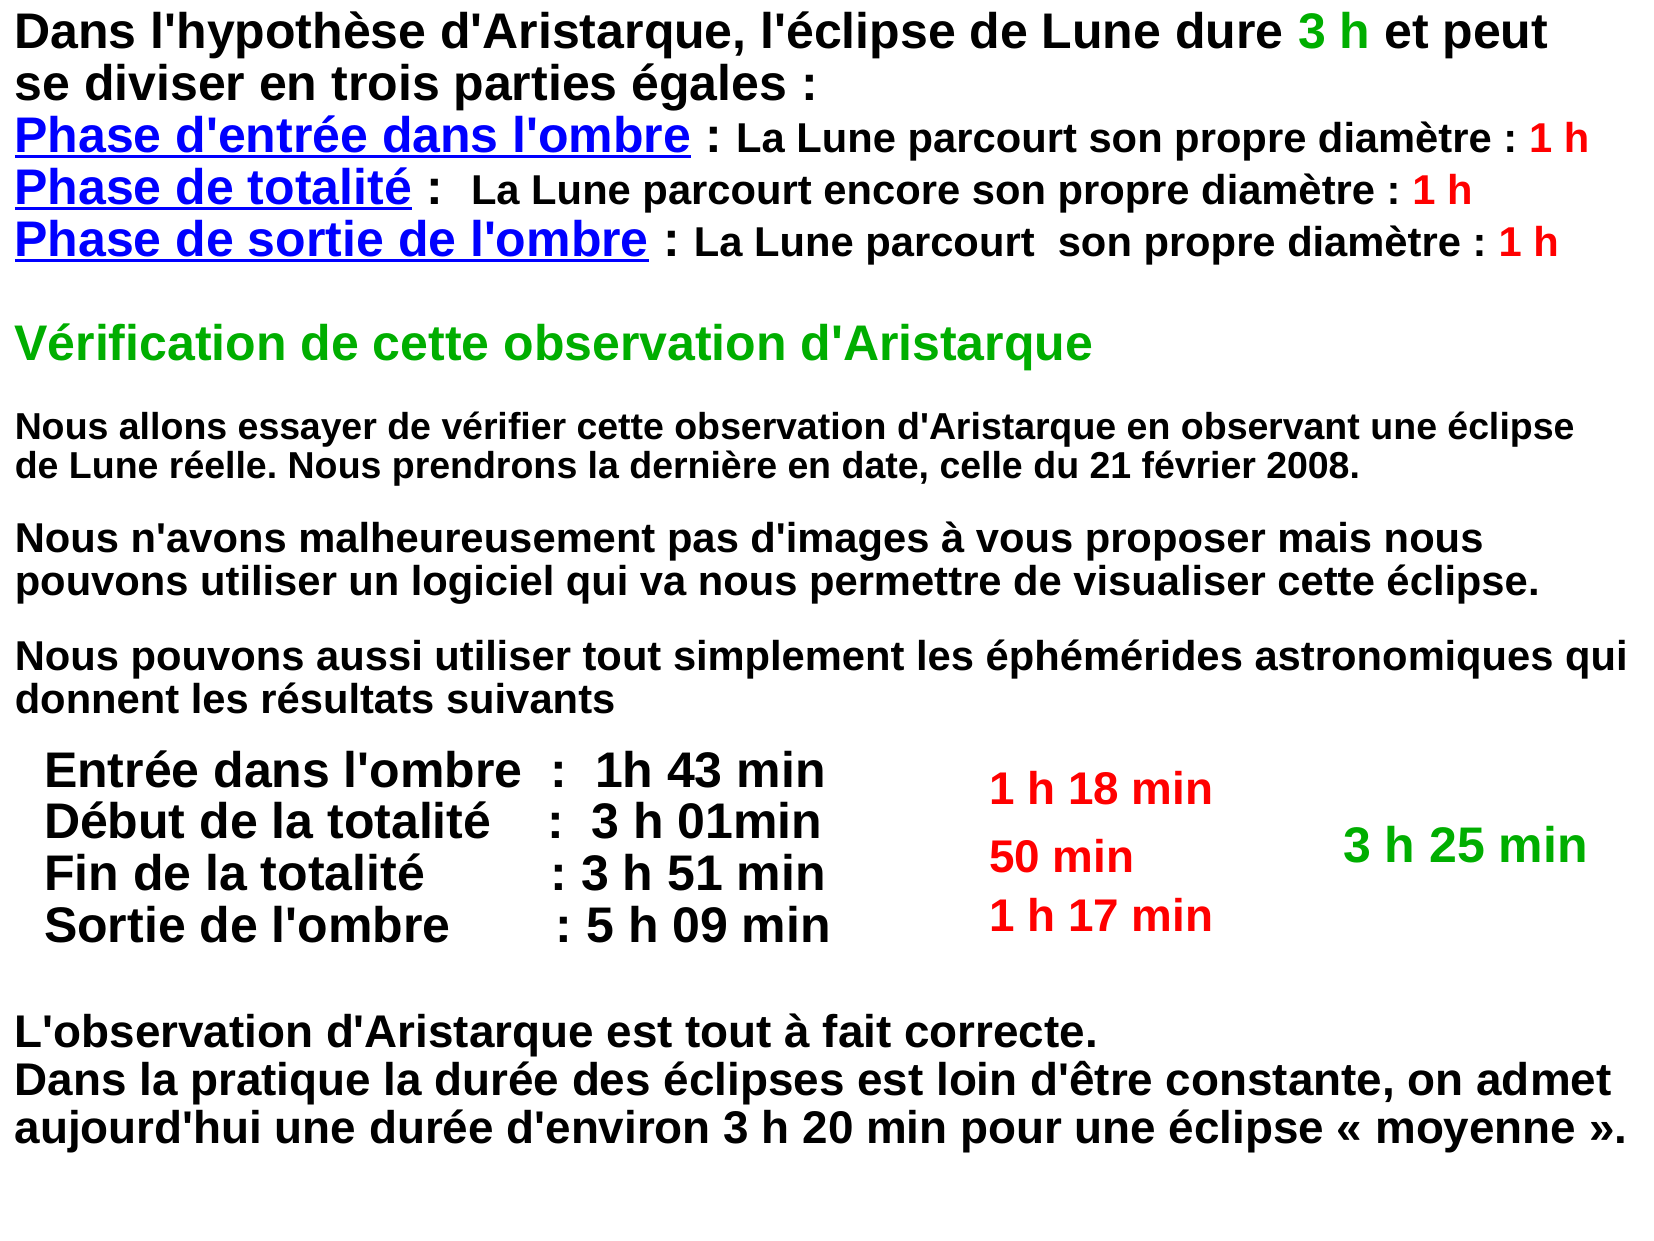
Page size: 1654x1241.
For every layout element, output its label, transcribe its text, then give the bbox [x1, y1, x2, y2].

text_box Vérification de cette observation d'Aristarque [0, 311, 1506, 384]
text_box 1 h 18 min [974, 759, 1270, 826]
text_box Nous pouvons aussi utiliser tout simplement les éphémérides astronomiques qui donnent les résultats suivants [0, 628, 1654, 739]
text_box Nous n'avons malheureusement pas d'images à vous proposer mais nous pouvons utiliser un logiciel qui va nous permettre de visualiser cette éclipse. [0, 510, 1654, 621]
text_box Dans l'hypothèse d'Aristarque, l'éclipse de Lune dure 3 h et peut se diviser en trois parties égales : Phase d'entrée dans l'ombre : La Lune parcourt son propre diamètre : 1 h Phase de totalité : La Lune parcourt encore son propre diamètre : 1 h Phase de sortie de l'ombre : La Lune parcourt son propre diamètre : 1 h [0, 0, 1624, 300]
text_box 1 h 17 min [974, 895, 1270, 954]
text_box 3 h 25 min [1328, 814, 1624, 886]
text_box Nous allons essayer de vérifier cette observation d'Aristarque en observant une éclipse de Lune réelle. Nous prendrons la dernière en date, celle du 21 février 2008. [0, 400, 1624, 503]
text_box L'observation d'Aristarque est tout à fait correcte. Dans la pratique la durée des éclipses est loin d'être constante, on admet aujourd'hui une durée d'environ 3 h 20 min pour une éclipse « moyenne ». [0, 1002, 1654, 1227]
text_box Entrée dans l'ombre : 1h 43 min Début de la totalité : 3 h 01min Fin de la totalité : 3 h 51 min Sortie de l'ombre : 5 h 09 min [29, 738, 916, 981]
text_box 50 min [974, 826, 1270, 895]
